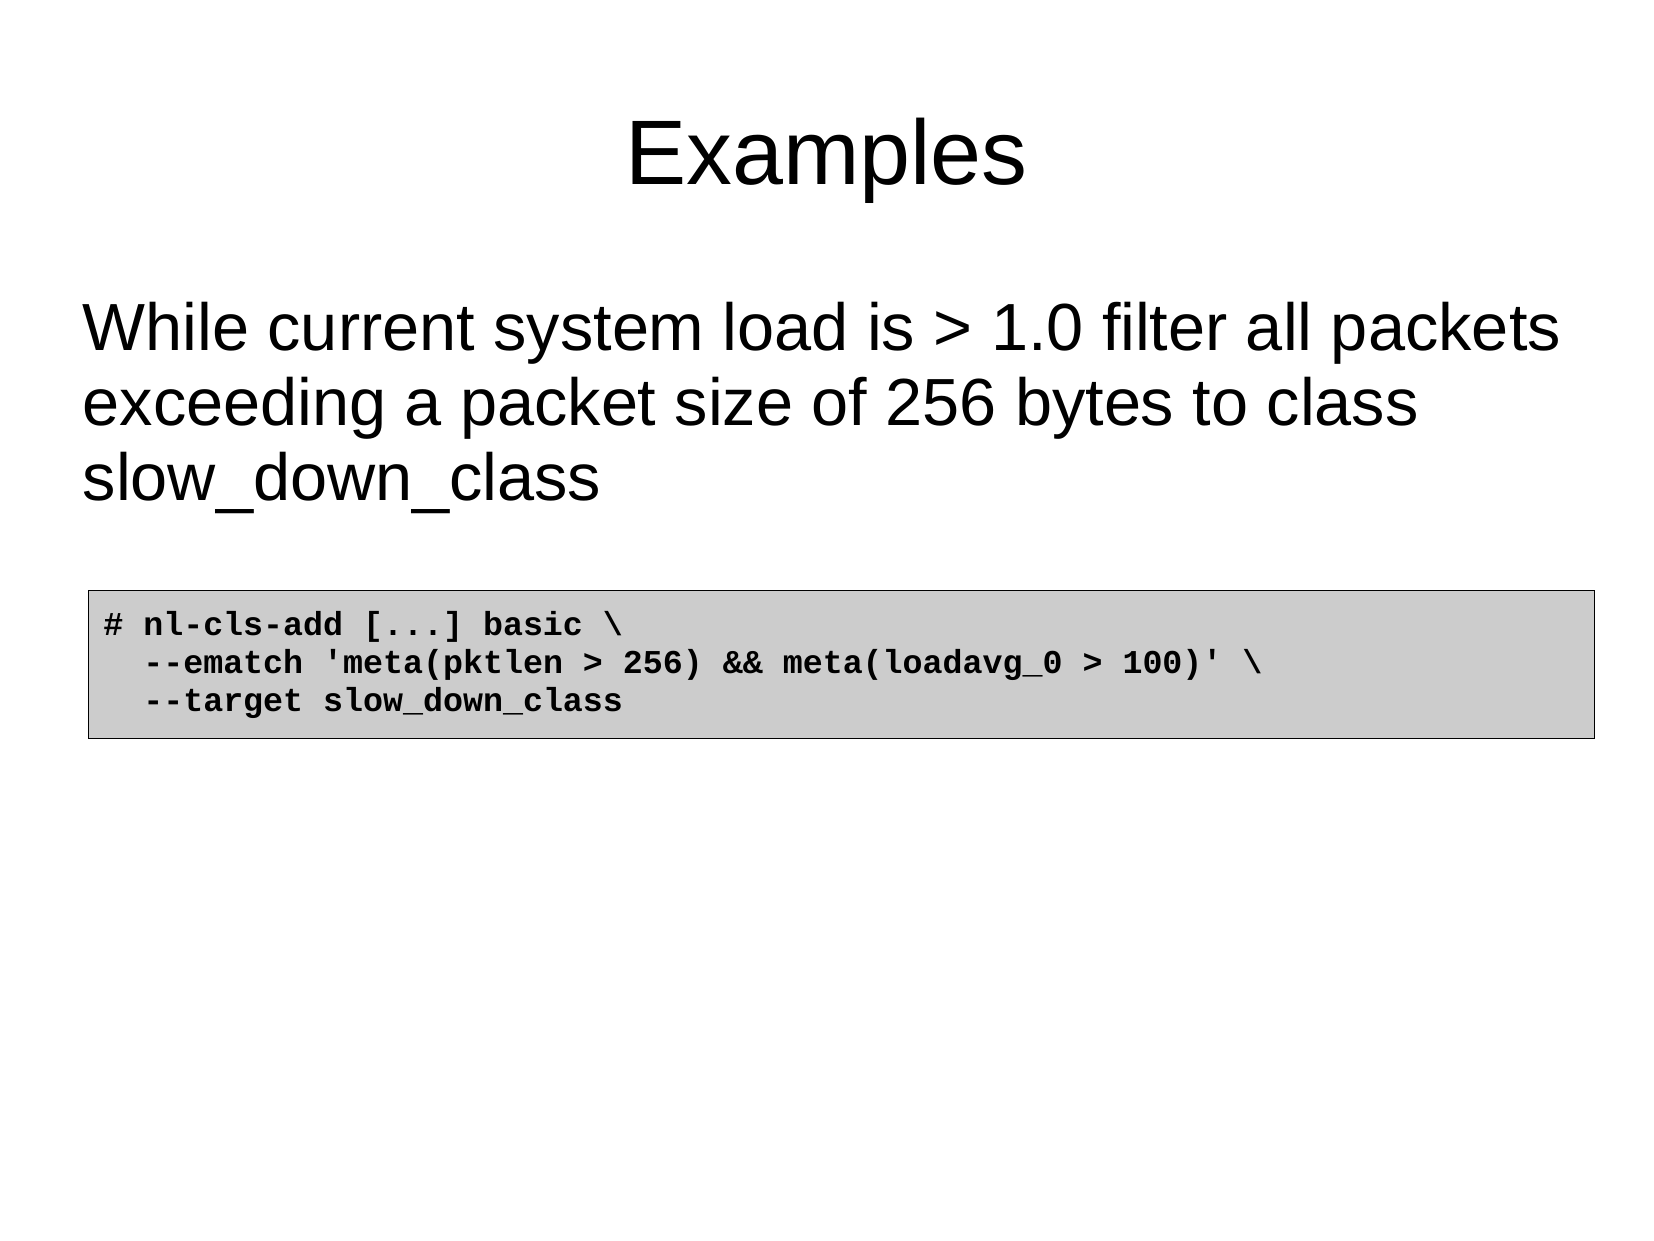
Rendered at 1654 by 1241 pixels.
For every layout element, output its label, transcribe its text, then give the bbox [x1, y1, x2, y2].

list While current system load is > 1.0 filter all packets exceeding a packet size of 256 bytes to class slow_down_class [82, 290, 1571, 1094]
title Examples [82, 56, 1571, 250]
text_box # nl-cls-add [...] basic \ --ematch 'meta(pktlen > 256) && meta(loadavg_0 > 100)' \ --target slow_down_class [88, 590, 1595, 739]
